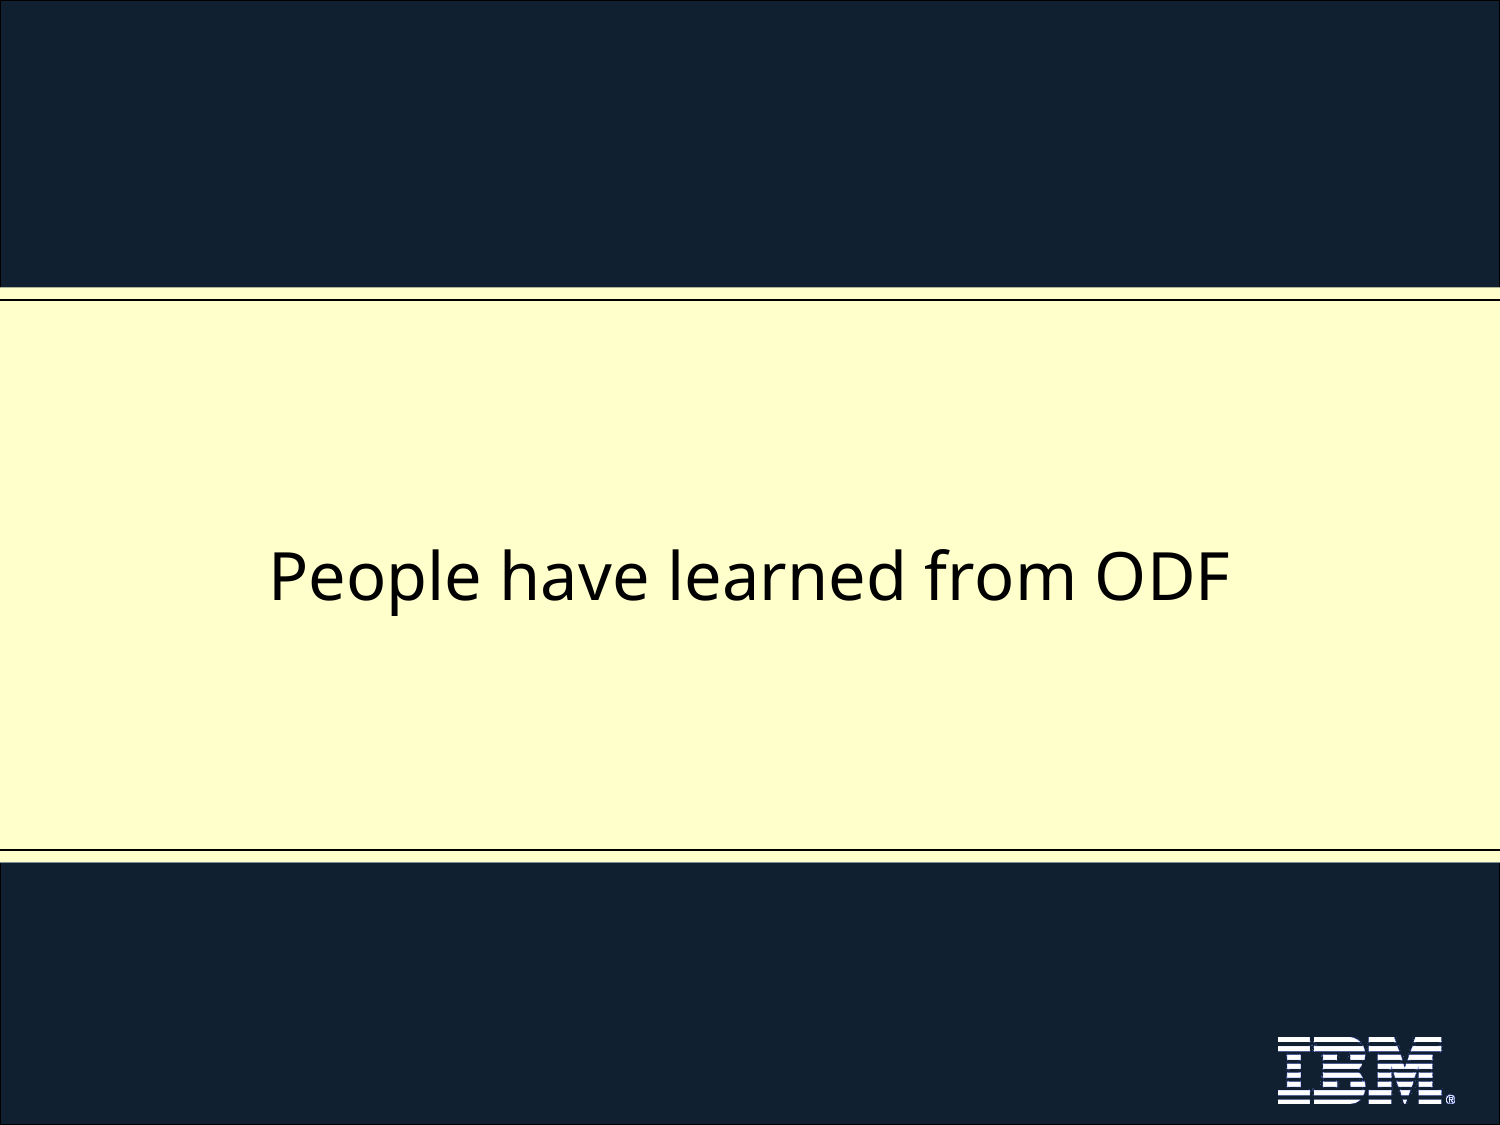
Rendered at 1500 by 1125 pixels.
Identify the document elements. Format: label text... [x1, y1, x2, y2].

text_box People have learned from ODF [0, 851, 1500, 863]
text_box People have learned from ODF [0, 301, 1500, 849]
picture [1278, 1037, 1484, 1104]
text_box People have learned from ODF [0, 287, 1500, 299]
